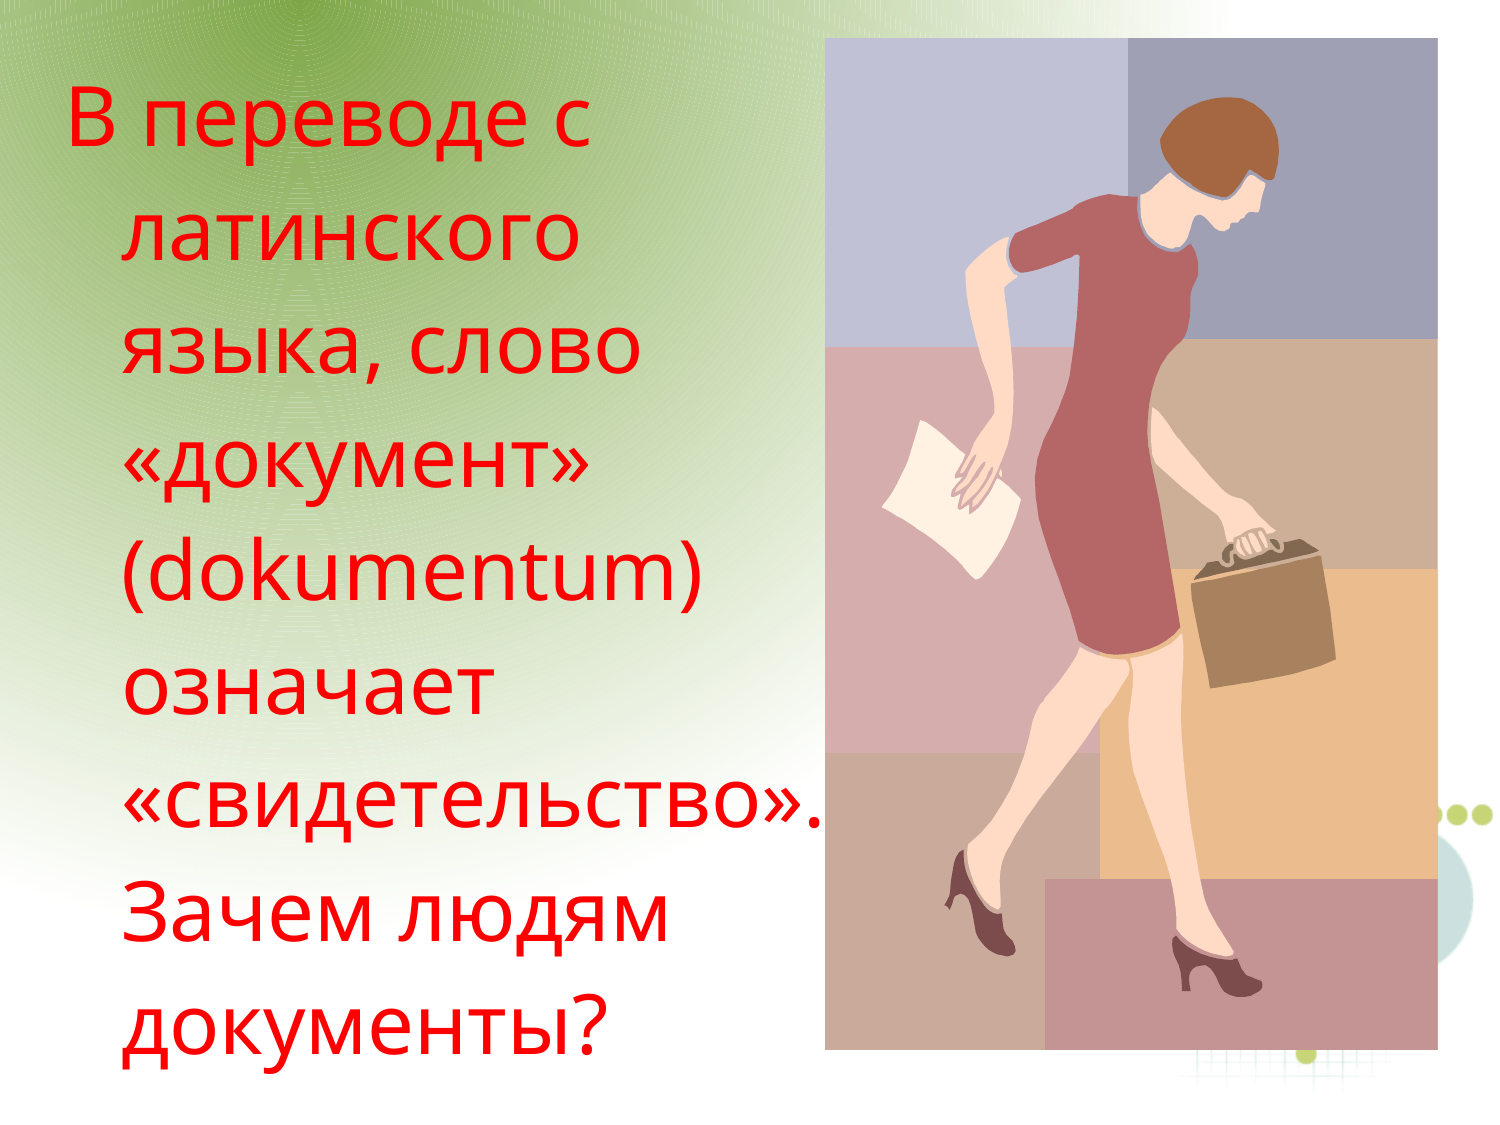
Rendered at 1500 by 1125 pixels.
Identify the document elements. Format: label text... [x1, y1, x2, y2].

picture [825, 37, 1500, 1098]
list В переводе с латинского языка, слово «документ» (dokumentum) означает «свидетельство». Зачем людям документы? [50, 50, 863, 1110]
